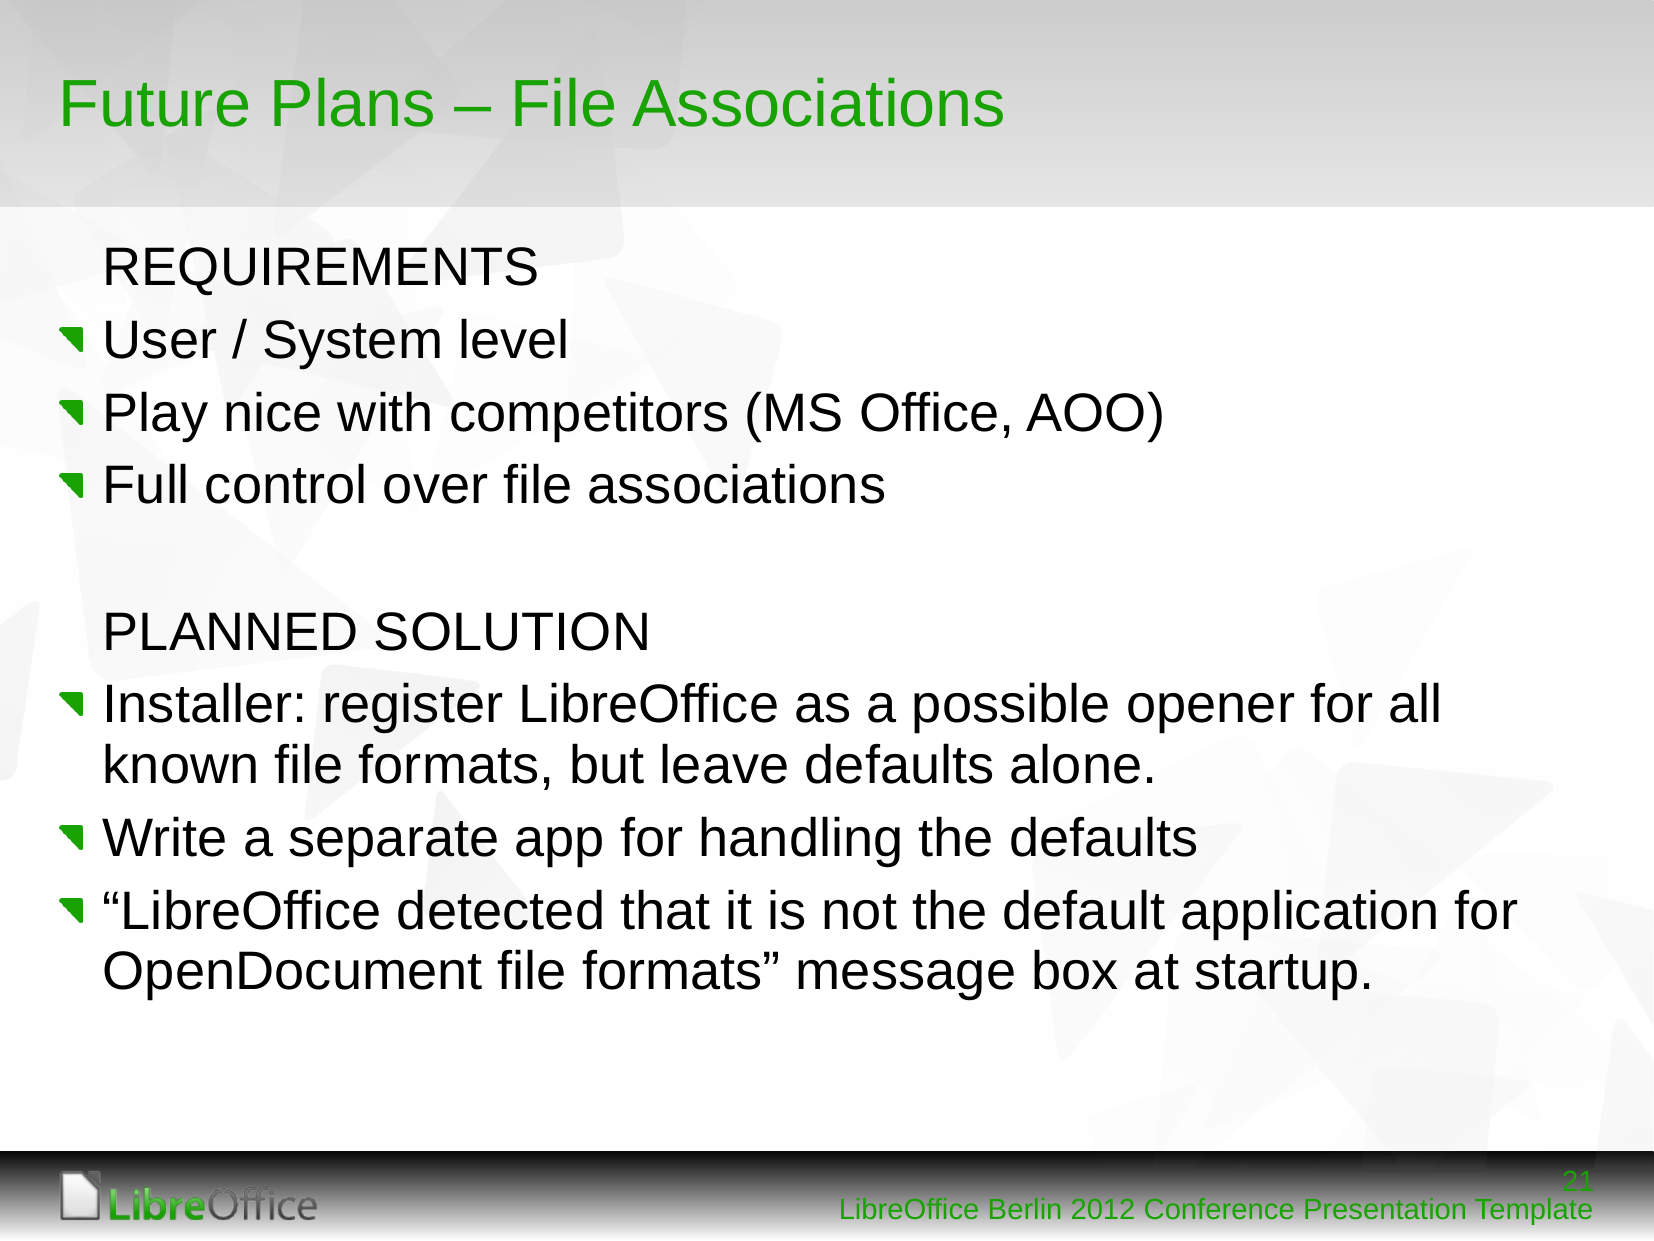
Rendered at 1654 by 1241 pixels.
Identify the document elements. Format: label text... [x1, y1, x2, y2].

picture [915, 548, 1654, 1169]
picture [0, 0, 783, 931]
picture [41, 1152, 337, 1240]
list REQUIREMENTS User / System level Play nice with competitors (MS Office, AOO) Full control over file associations PLANNED SOLUTION Installer: register LibreOffice as a possible opener for all known file formats, but leave defaults alone. Write a separate app for handling the defaults “LibreOffice detected that it is not the default application for OpenDocument file formats” message box at startup. [59, 236, 1595, 1085]
title Future Plans – File Associations [59, 29, 1595, 178]
